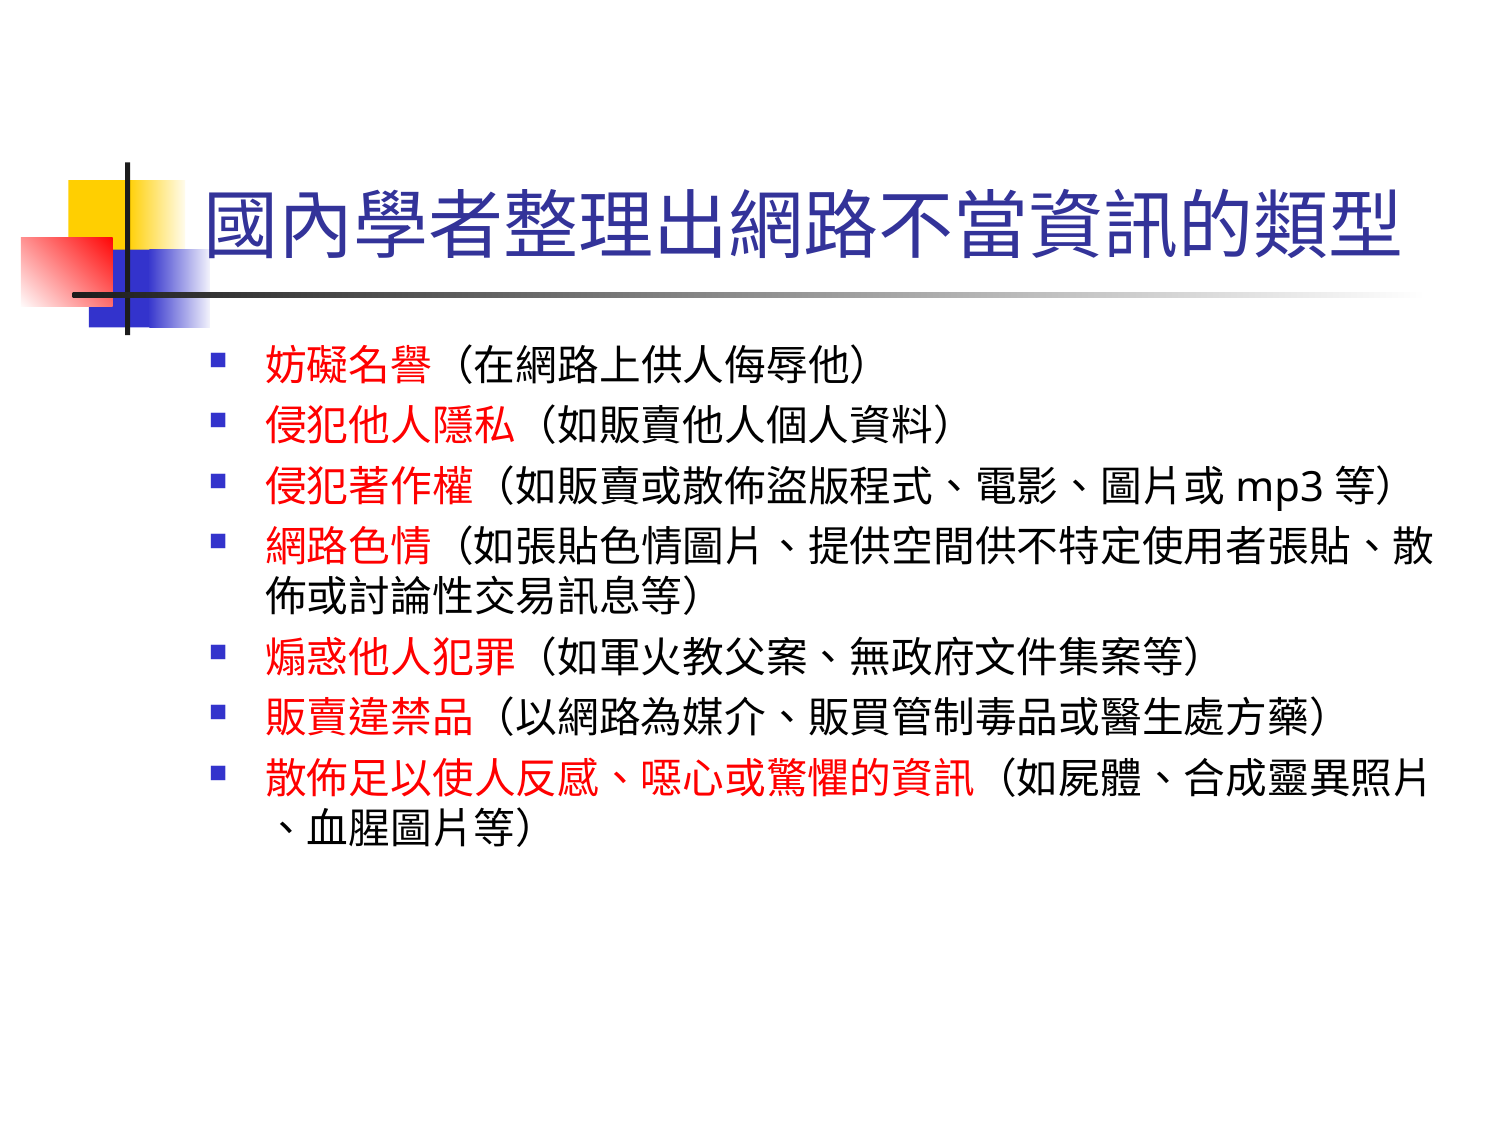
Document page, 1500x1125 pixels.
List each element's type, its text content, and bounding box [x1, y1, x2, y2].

title 國內學者整理出網路不當資訊的類型 [188, 35, 1468, 276]
list 妨礙名譽（在網路上供人侮辱他） 侵犯他人隱私（如販賣他人個人資料） 侵犯著作權（如販賣或散佈盜版程式、電影、圖片或mp3等） 網路色情（如張貼色情圖片、提供空間供不特定使用者張貼、散佈或討論性交易訊息等） 煽惑他人犯罪（如軍火教父案、無政府文件集案等） 販賣違禁品（以網路為媒介、販買管制毒品或醫生處方藥） 散佈足以使人反感、噁心或驚懼的資訊（如屍體、合成靈異照片、血腥圖片等） [193, 331, 1469, 1007]
